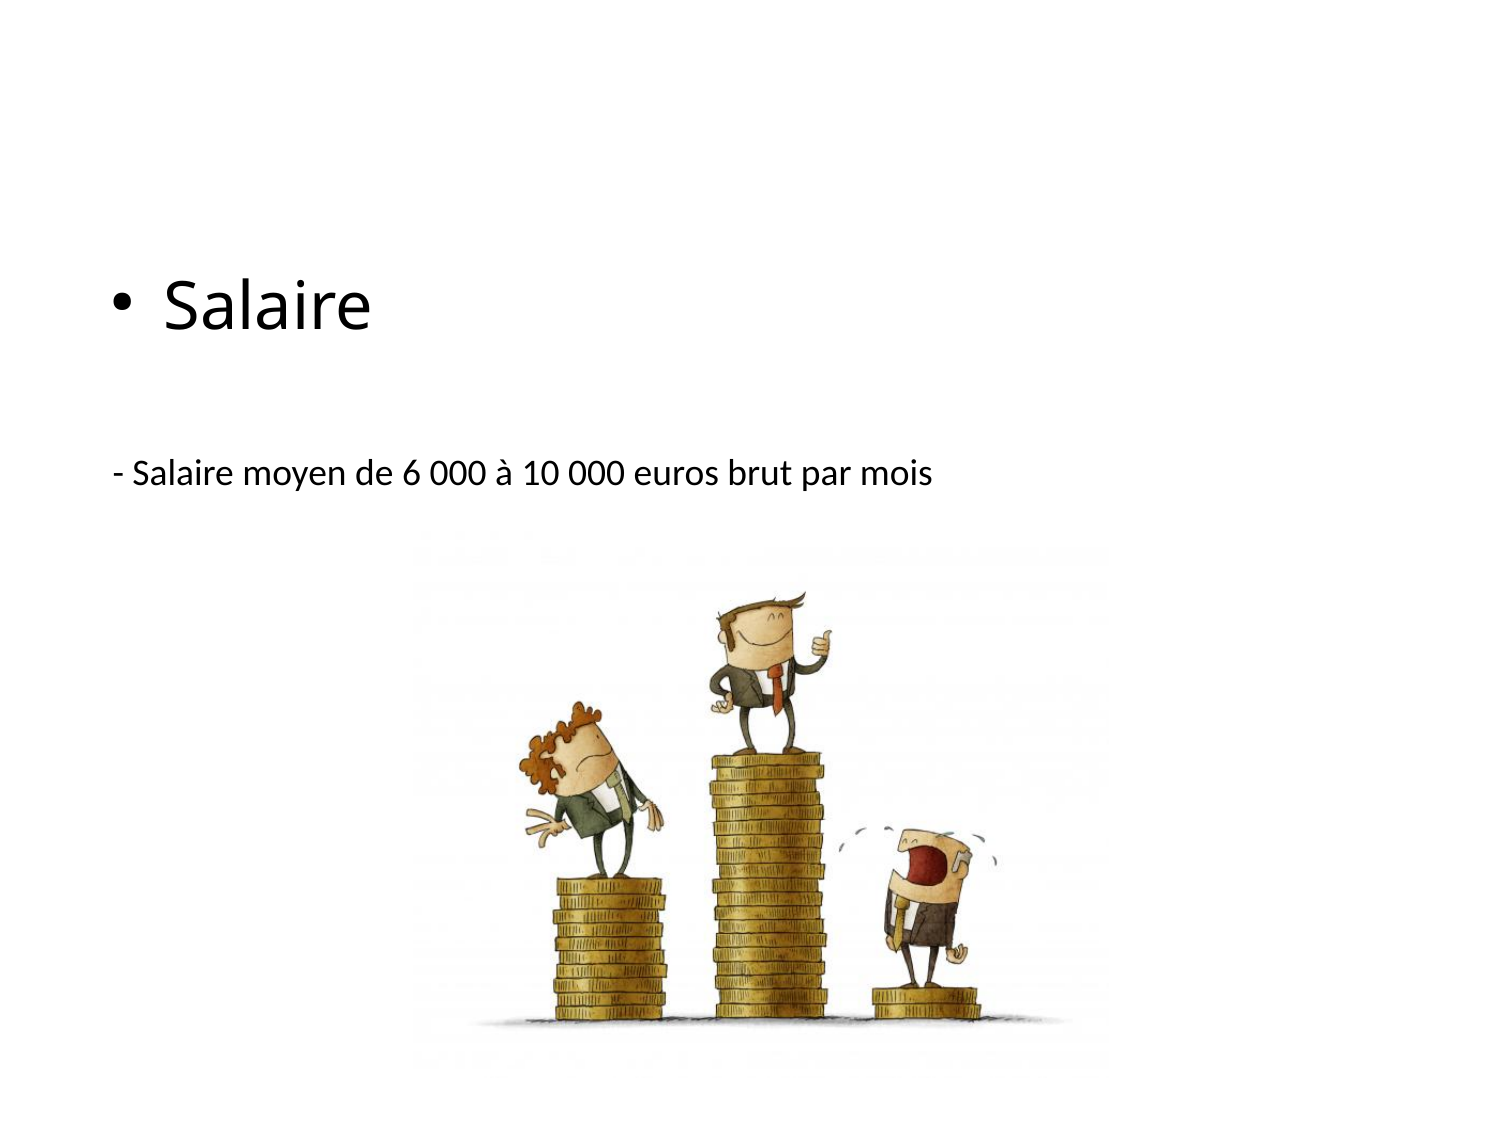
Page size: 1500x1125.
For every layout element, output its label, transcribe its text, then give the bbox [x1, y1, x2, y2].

picture [413, 531, 1109, 1078]
list Salaire [75, 263, 1425, 1006]
